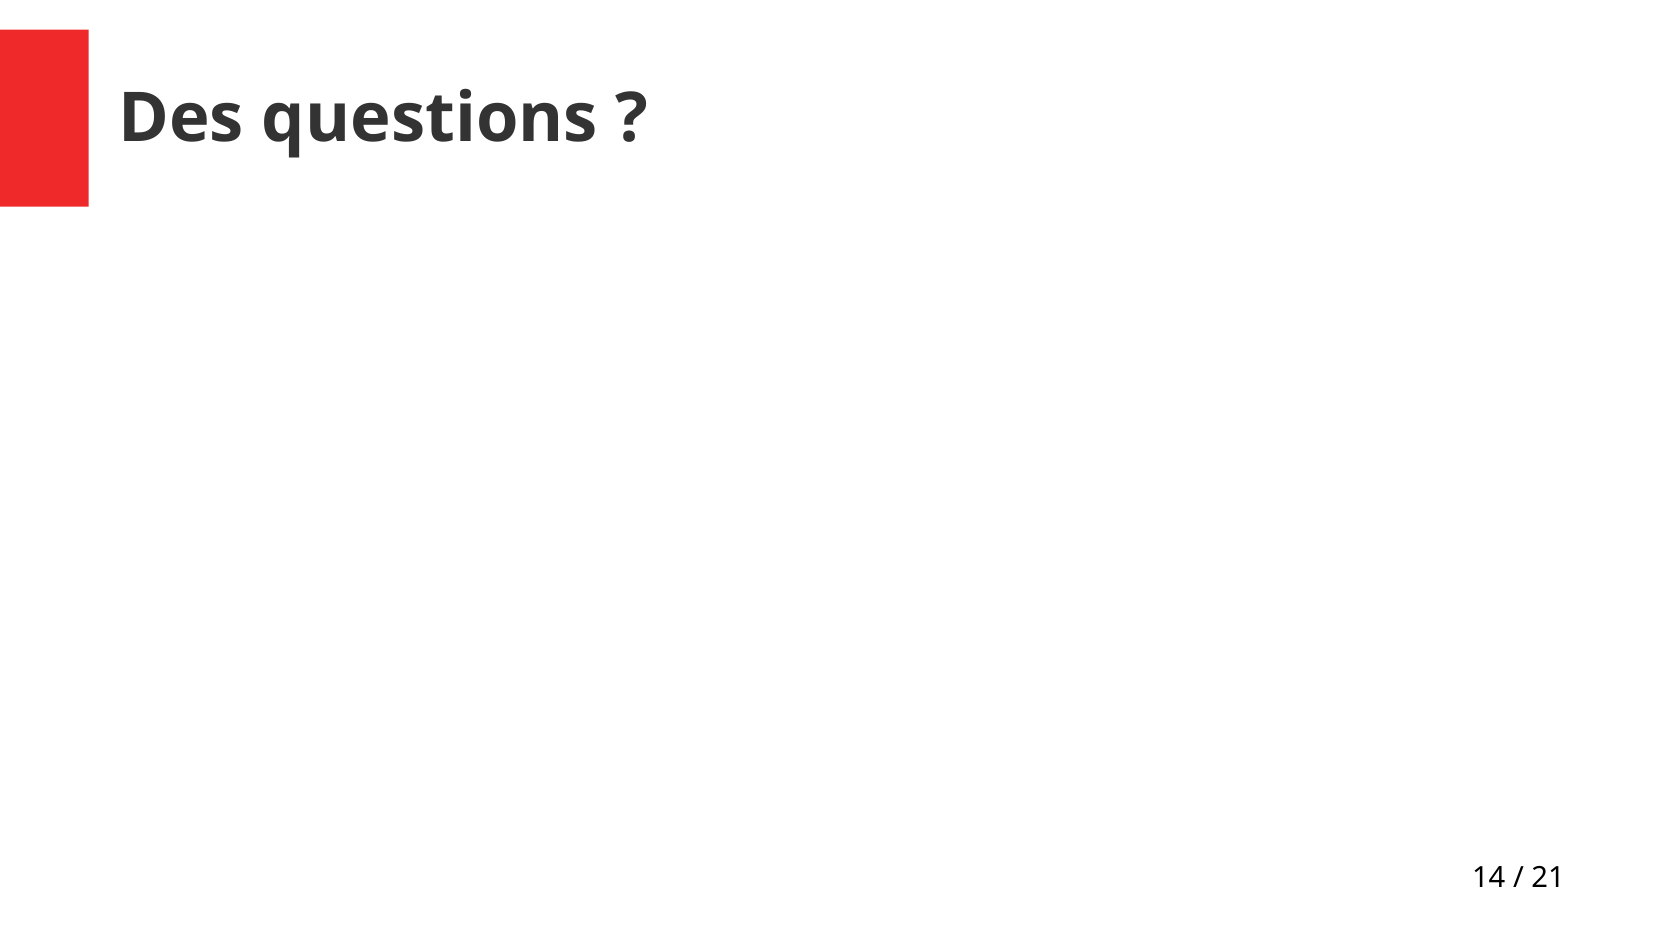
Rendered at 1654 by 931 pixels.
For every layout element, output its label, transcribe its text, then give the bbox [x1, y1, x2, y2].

title Des questions ? [118, 37, 1571, 193]
